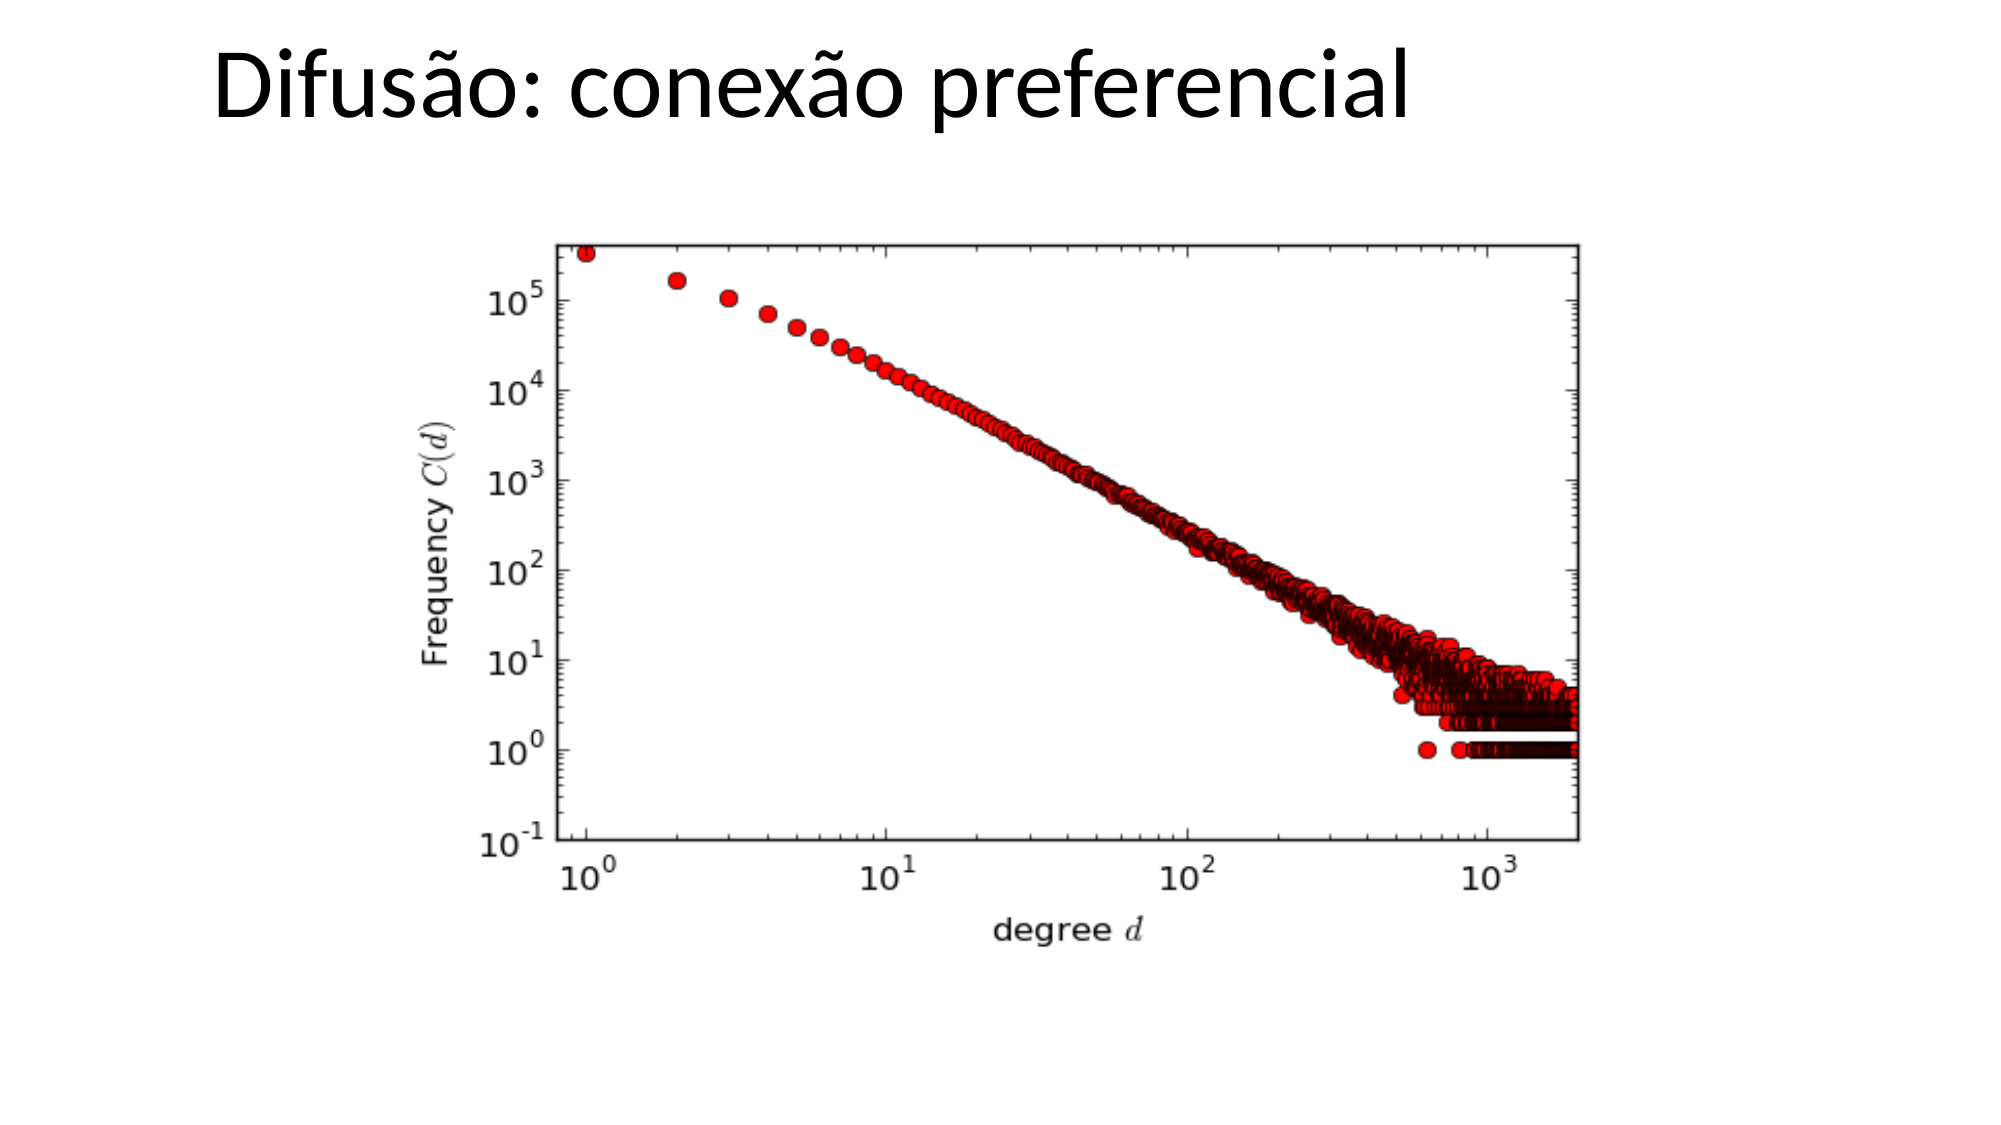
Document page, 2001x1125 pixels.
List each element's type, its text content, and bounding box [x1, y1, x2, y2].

picture [377, 212, 1617, 994]
title Difusão: conexão preferencial [212, 0, 1713, 287]
